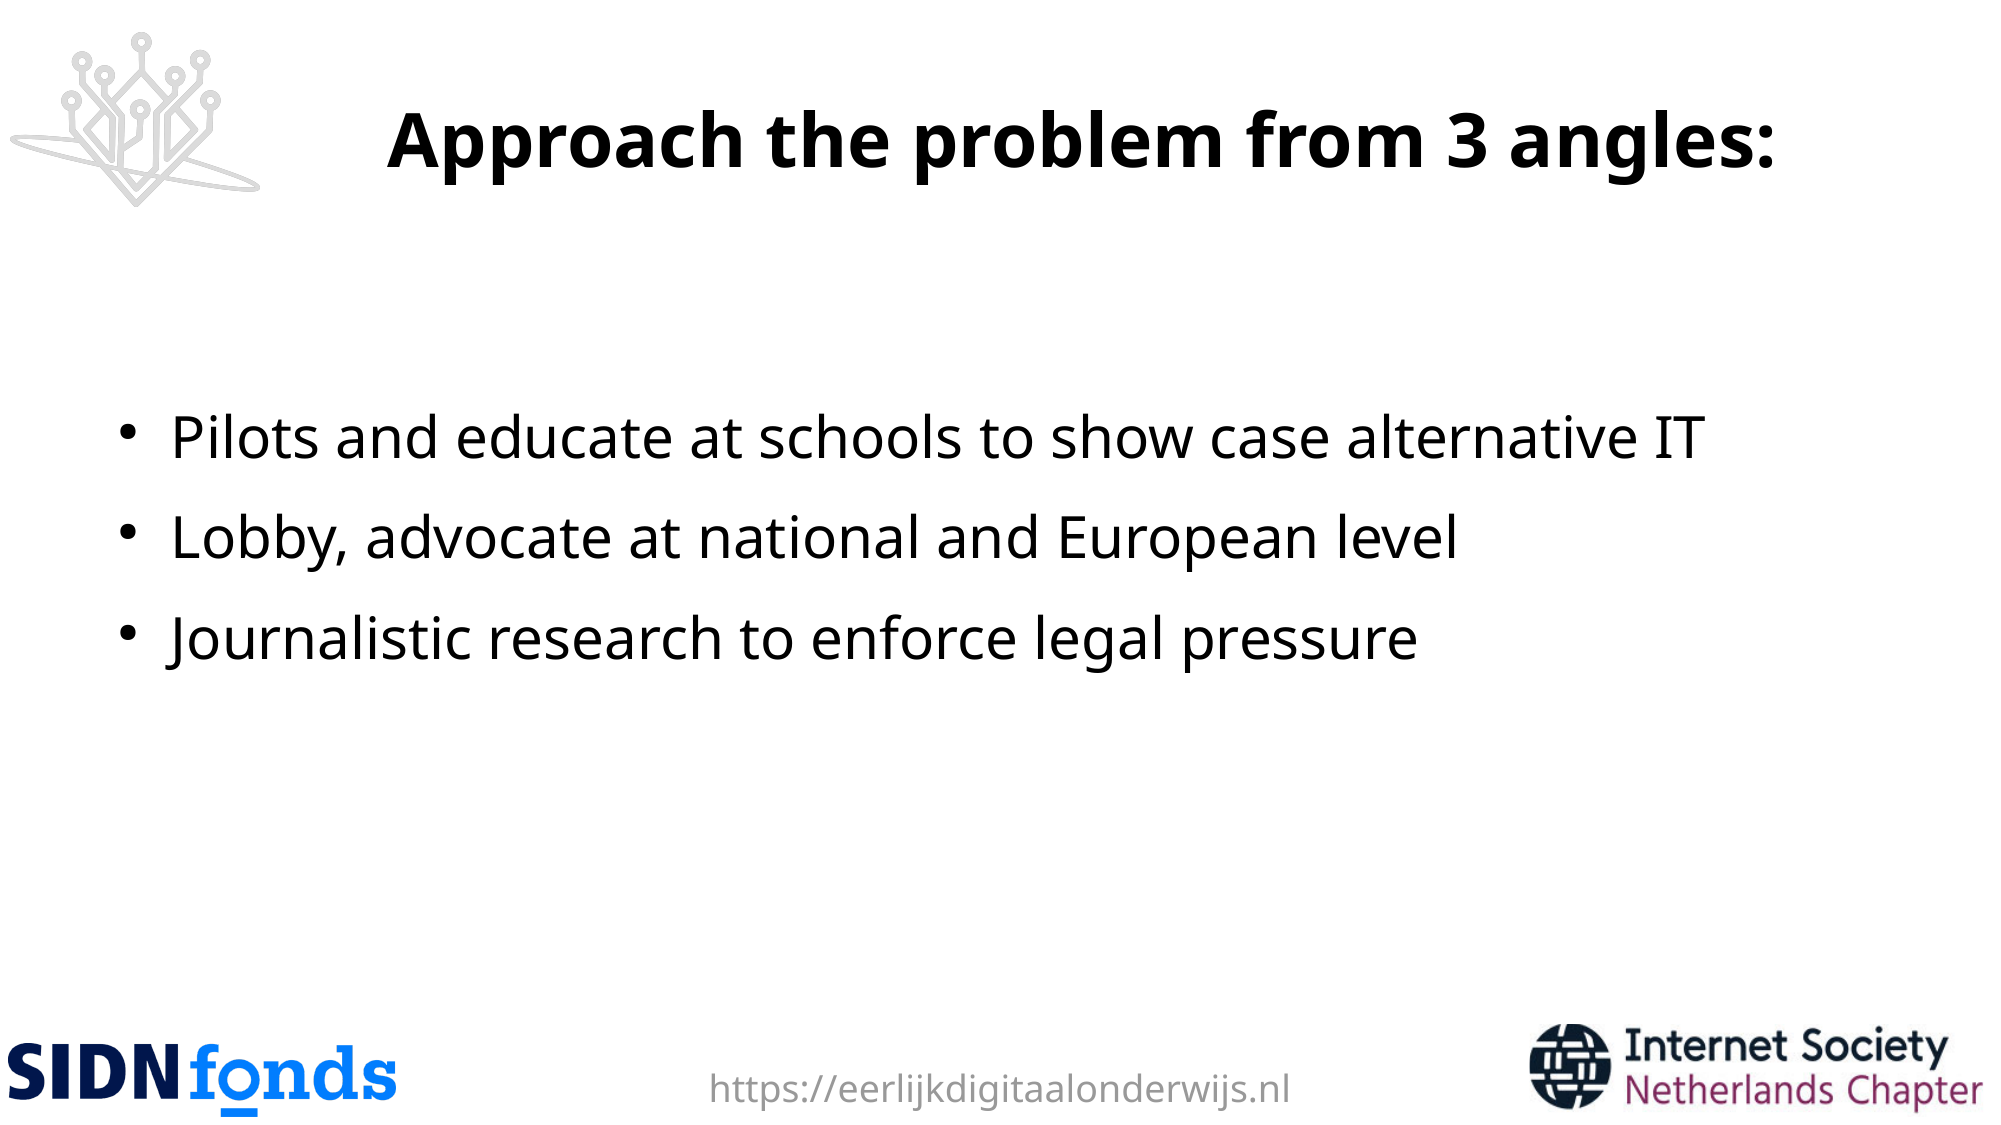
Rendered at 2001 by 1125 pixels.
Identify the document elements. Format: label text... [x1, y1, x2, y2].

picture [1529, 1024, 1995, 1117]
title Approach the problem from 3 angles: [265, 44, 1900, 233]
list Pilots and educate at schools to show case alternative IT Lobby, advocate at national and European level Journalistic research to enforce legal pressure [99, 292, 1900, 945]
picture [8, 1043, 396, 1117]
